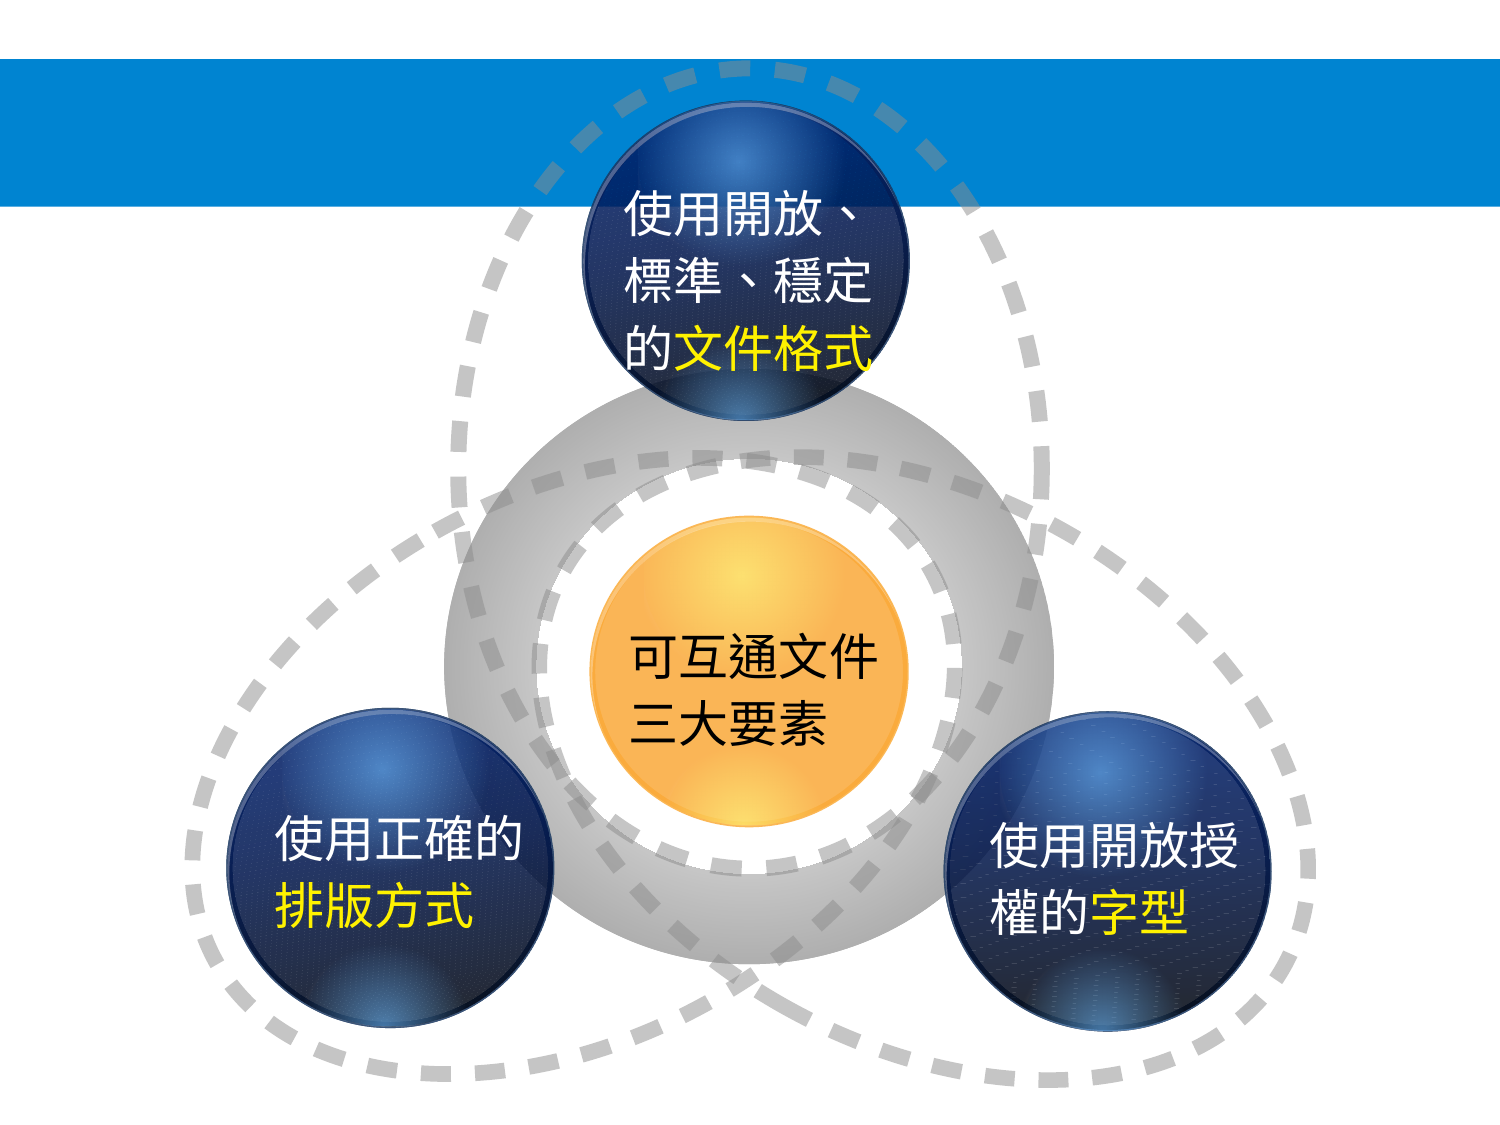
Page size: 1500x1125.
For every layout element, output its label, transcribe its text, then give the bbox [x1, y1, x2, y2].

text_box 使用開放授權的字型 [974, 803, 1282, 936]
picture [135, 23, 1365, 1125]
text_box 使用開放、標準、穩定的文件格式 [608, 171, 916, 362]
text_box 可互通文件 三大要素 [614, 614, 910, 756]
text_box 使用正確的排版方式 [259, 795, 567, 928]
